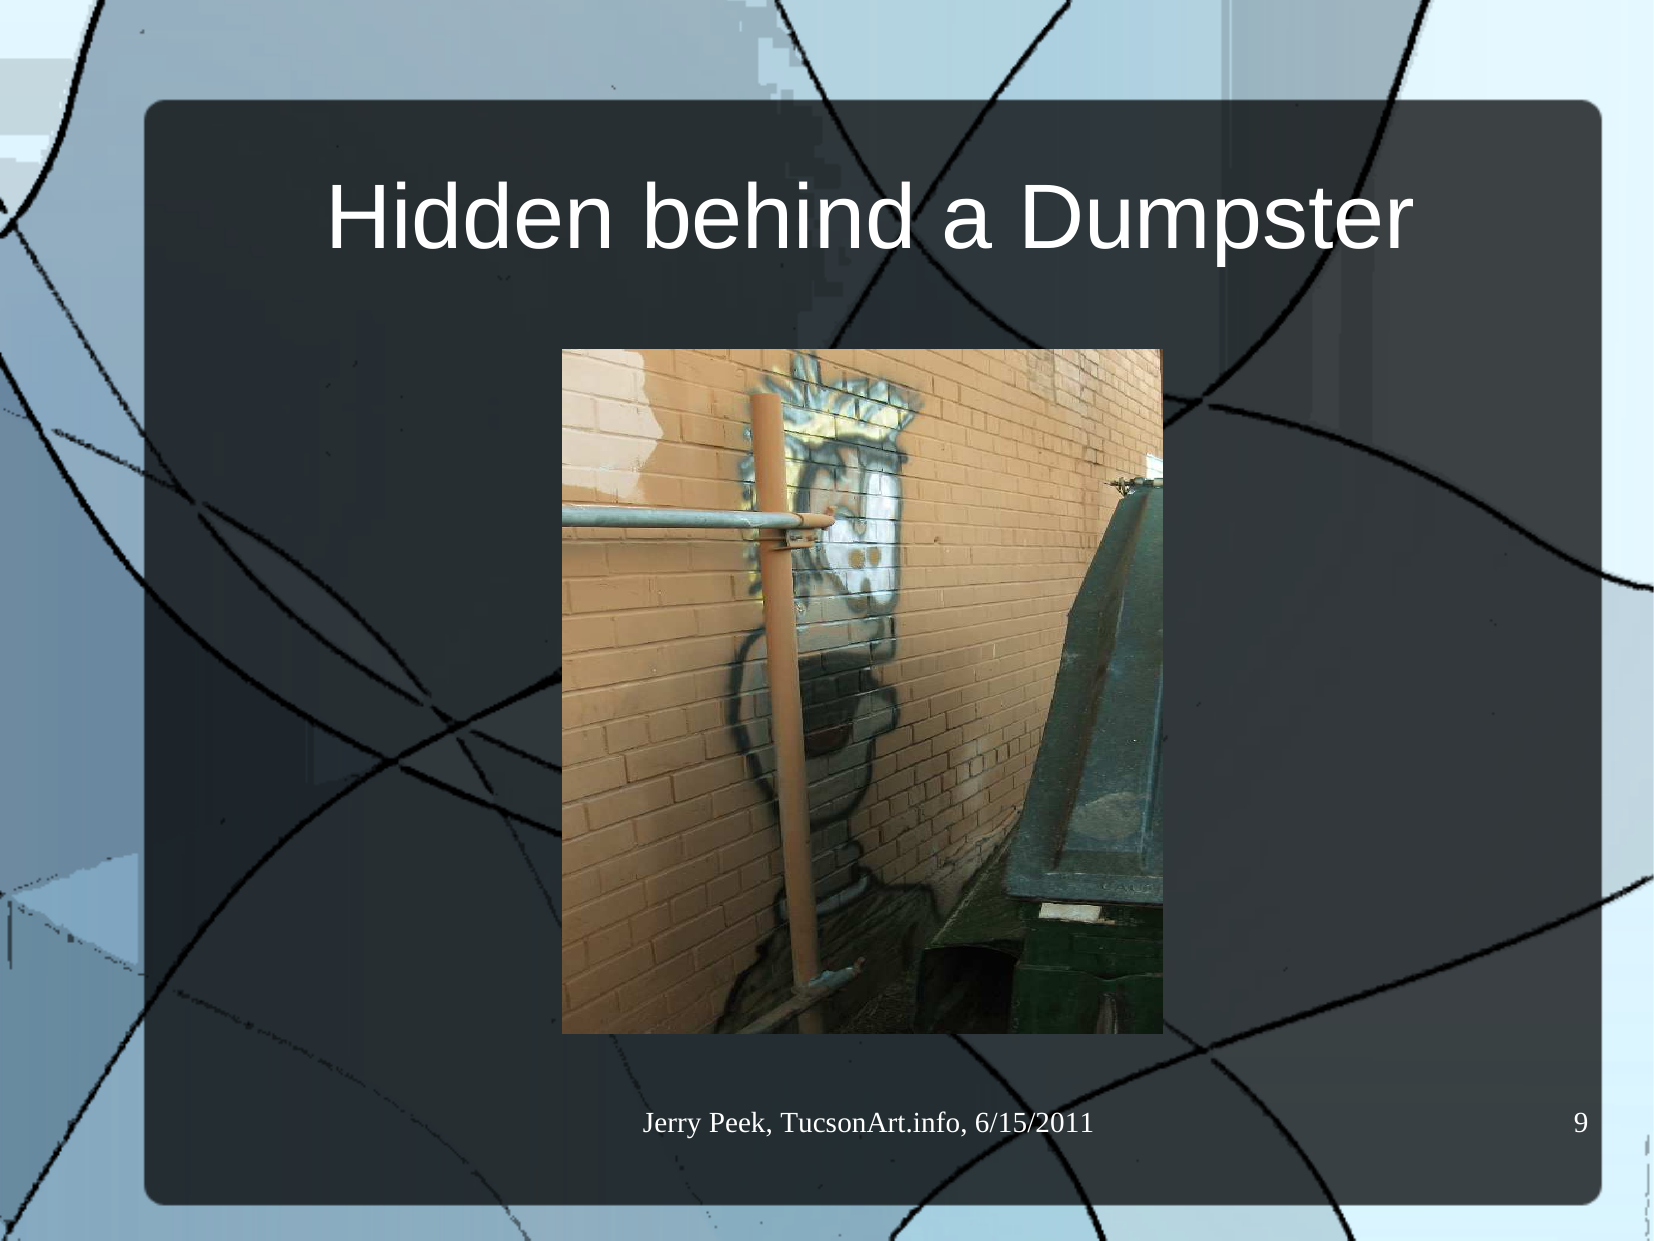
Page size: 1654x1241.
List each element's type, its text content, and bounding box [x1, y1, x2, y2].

title Hidden behind a Dumpster [159, 108, 1583, 325]
picture [0, 0, 1654, 1241]
